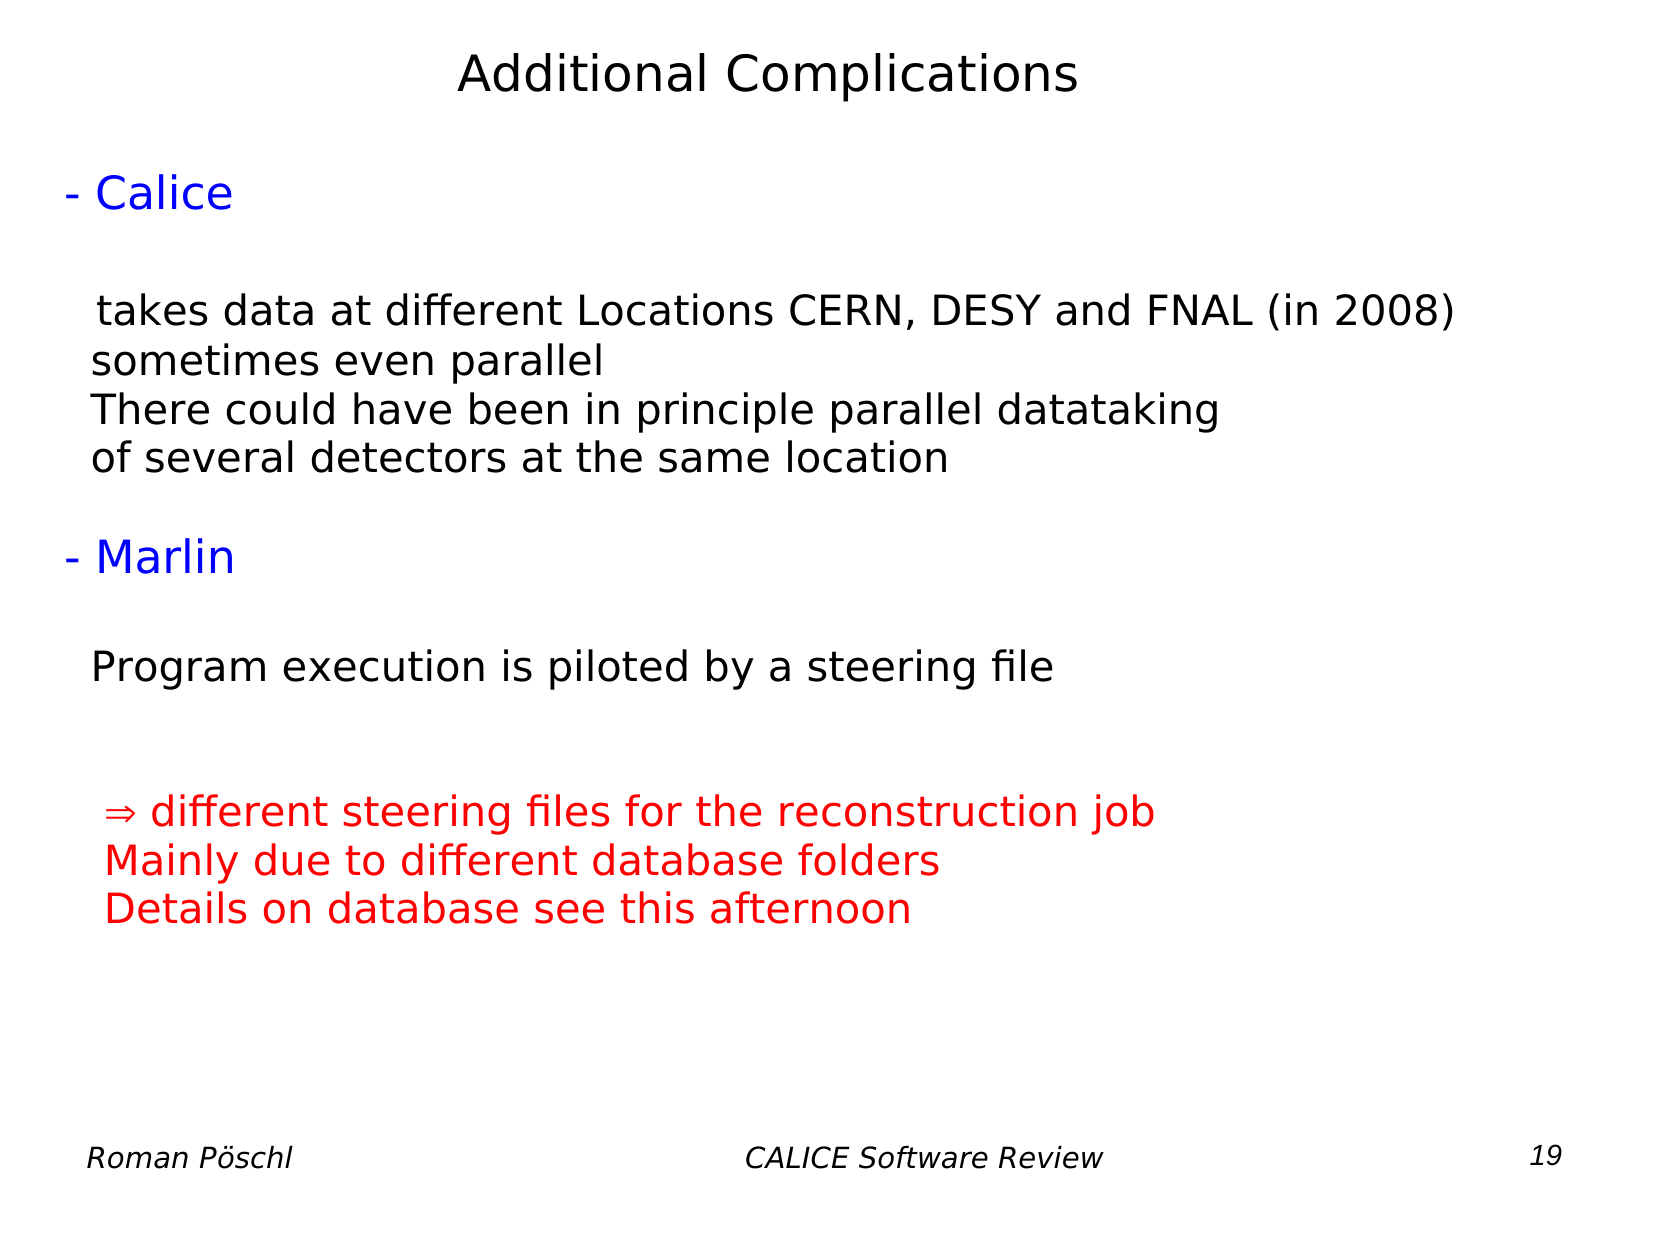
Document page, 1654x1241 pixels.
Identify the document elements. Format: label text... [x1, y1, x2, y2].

text_box Additional Complications [457, 44, 1067, 103]
text_box - Calice takes data at different Locations CERN, DESY and FNAL (in 2008) sometimes even parallel There could have been in principle parallel datataking of several detectors at the same location - Marlin Program execution is piloted by a steering file Þ different steering files for the reconstruction job Mainly due to different database folders Details on database see this afternoon [64, 167, 1455, 982]
